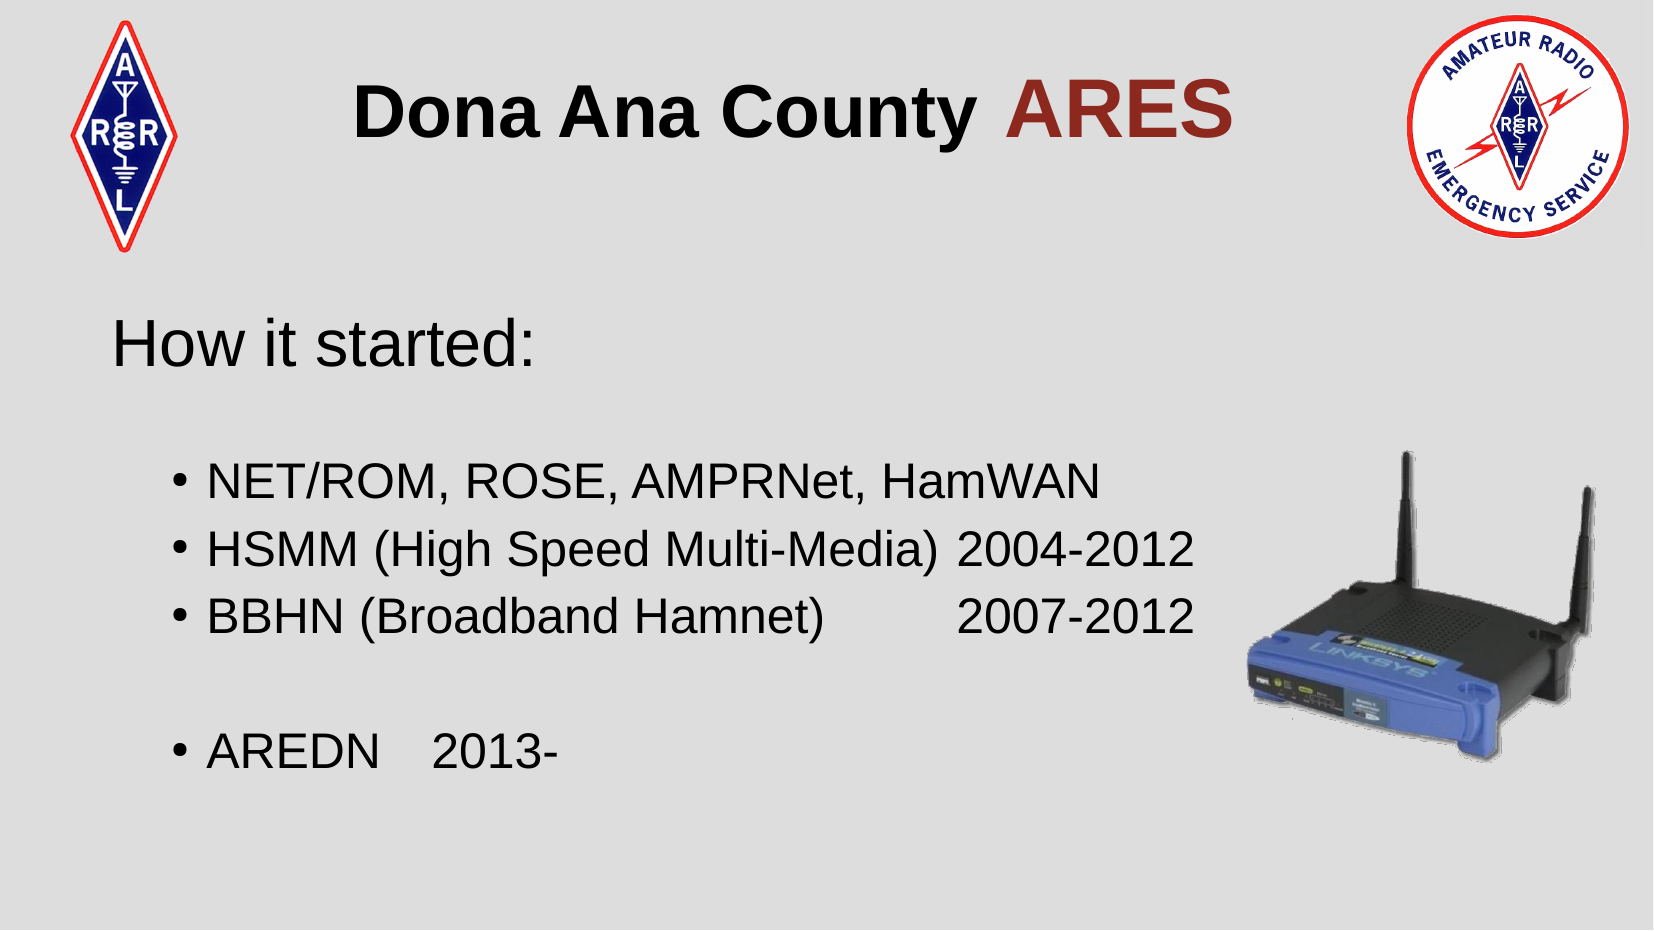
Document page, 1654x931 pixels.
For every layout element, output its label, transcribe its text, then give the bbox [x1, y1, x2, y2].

subtitle How it started: NET/ROM, ROSE, AMPRNet, HamWAN HSMM (High Speed Multi-Media) 2004-2012 BBHN (Broadband Hamnet) 2007-2012 AREDN 2013- [111, 306, 1601, 866]
title Dona Ana County ARES [209, 21, 1390, 190]
picture [1246, 450, 1596, 773]
picture [38, 9, 209, 265]
picture [1390, 0, 1643, 250]
